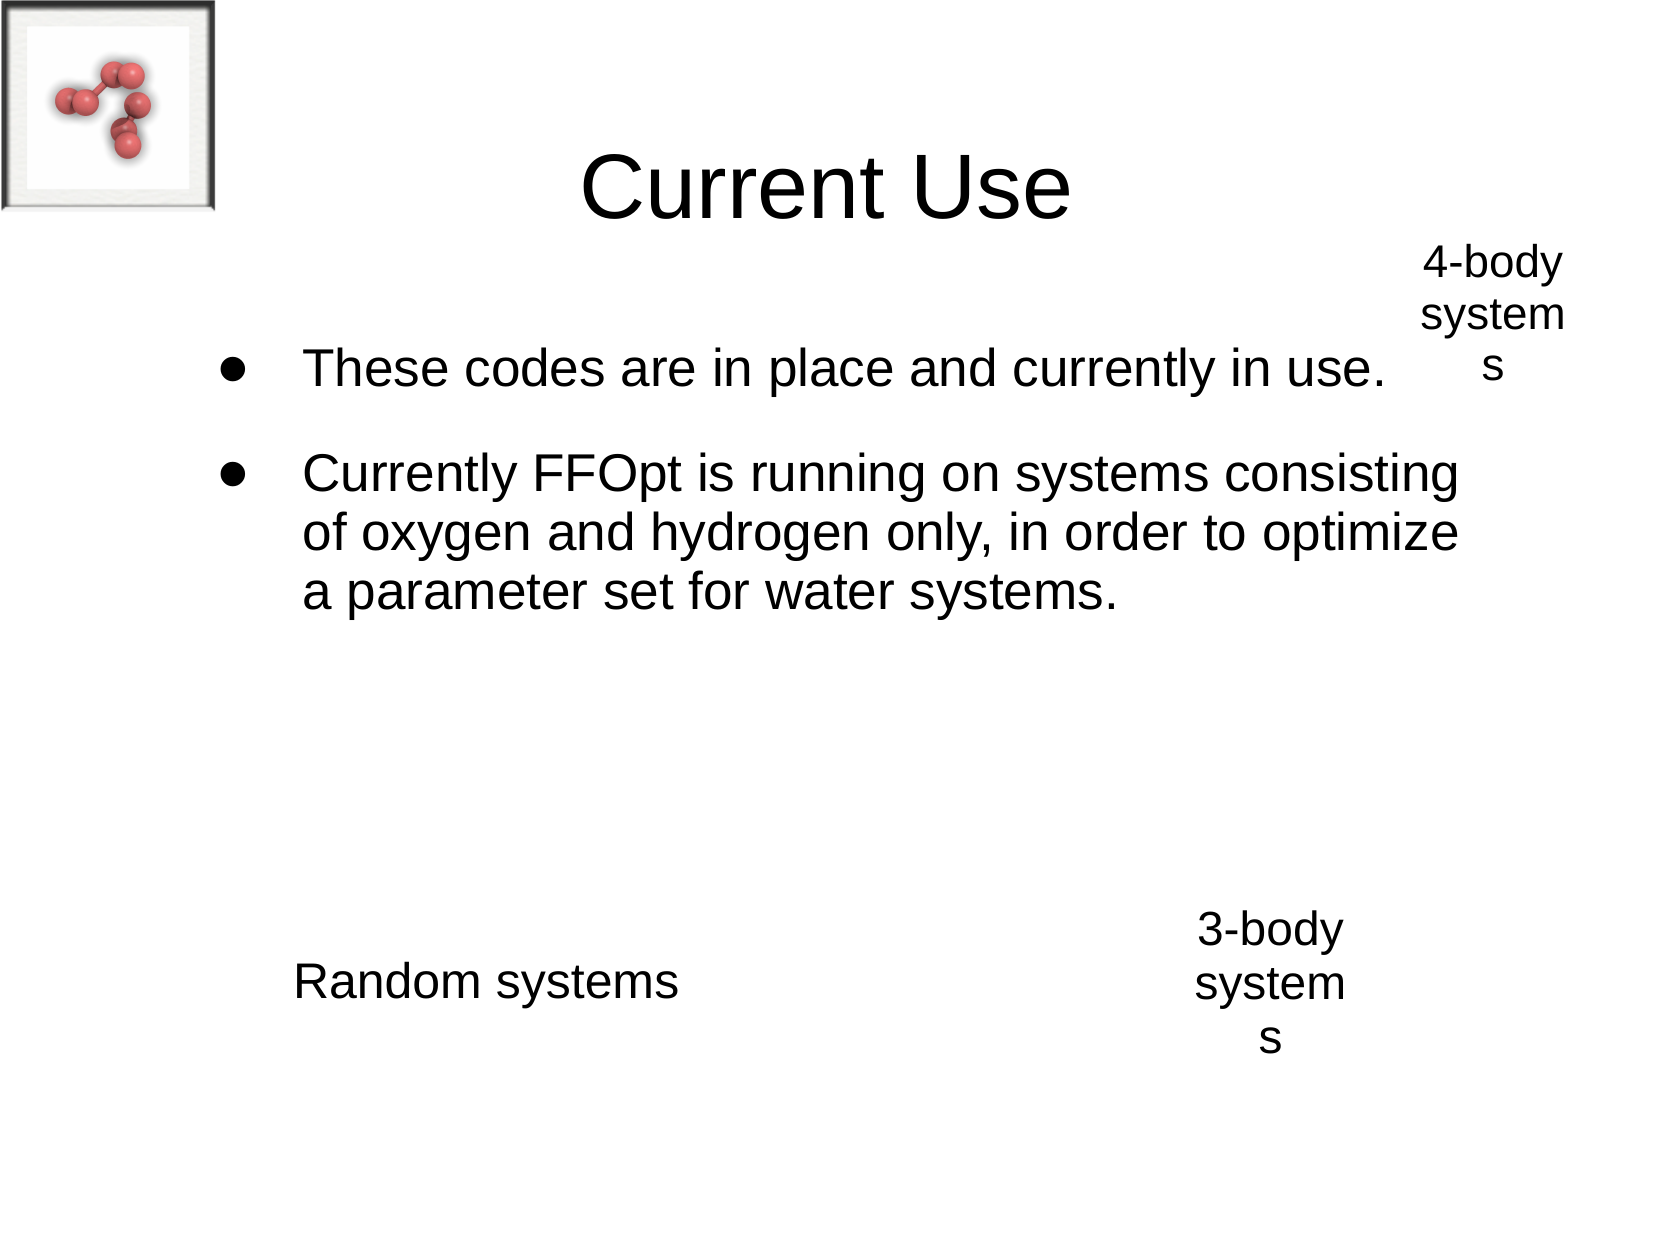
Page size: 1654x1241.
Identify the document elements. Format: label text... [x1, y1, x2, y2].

title Current Use [161, 32, 1493, 287]
text_box 3-body systems [1189, 939, 1353, 1026]
text_box Random systems [271, 959, 701, 1003]
picture [0, 0, 217, 217]
list These codes are in place and currently in use. Currently FFOpt is running on systems consisting of oxygen and hydrogen only, in order to optimize a parameter set for water systems. [161, 287, 1493, 672]
text_box 4-body systems [1411, 272, 1575, 355]
